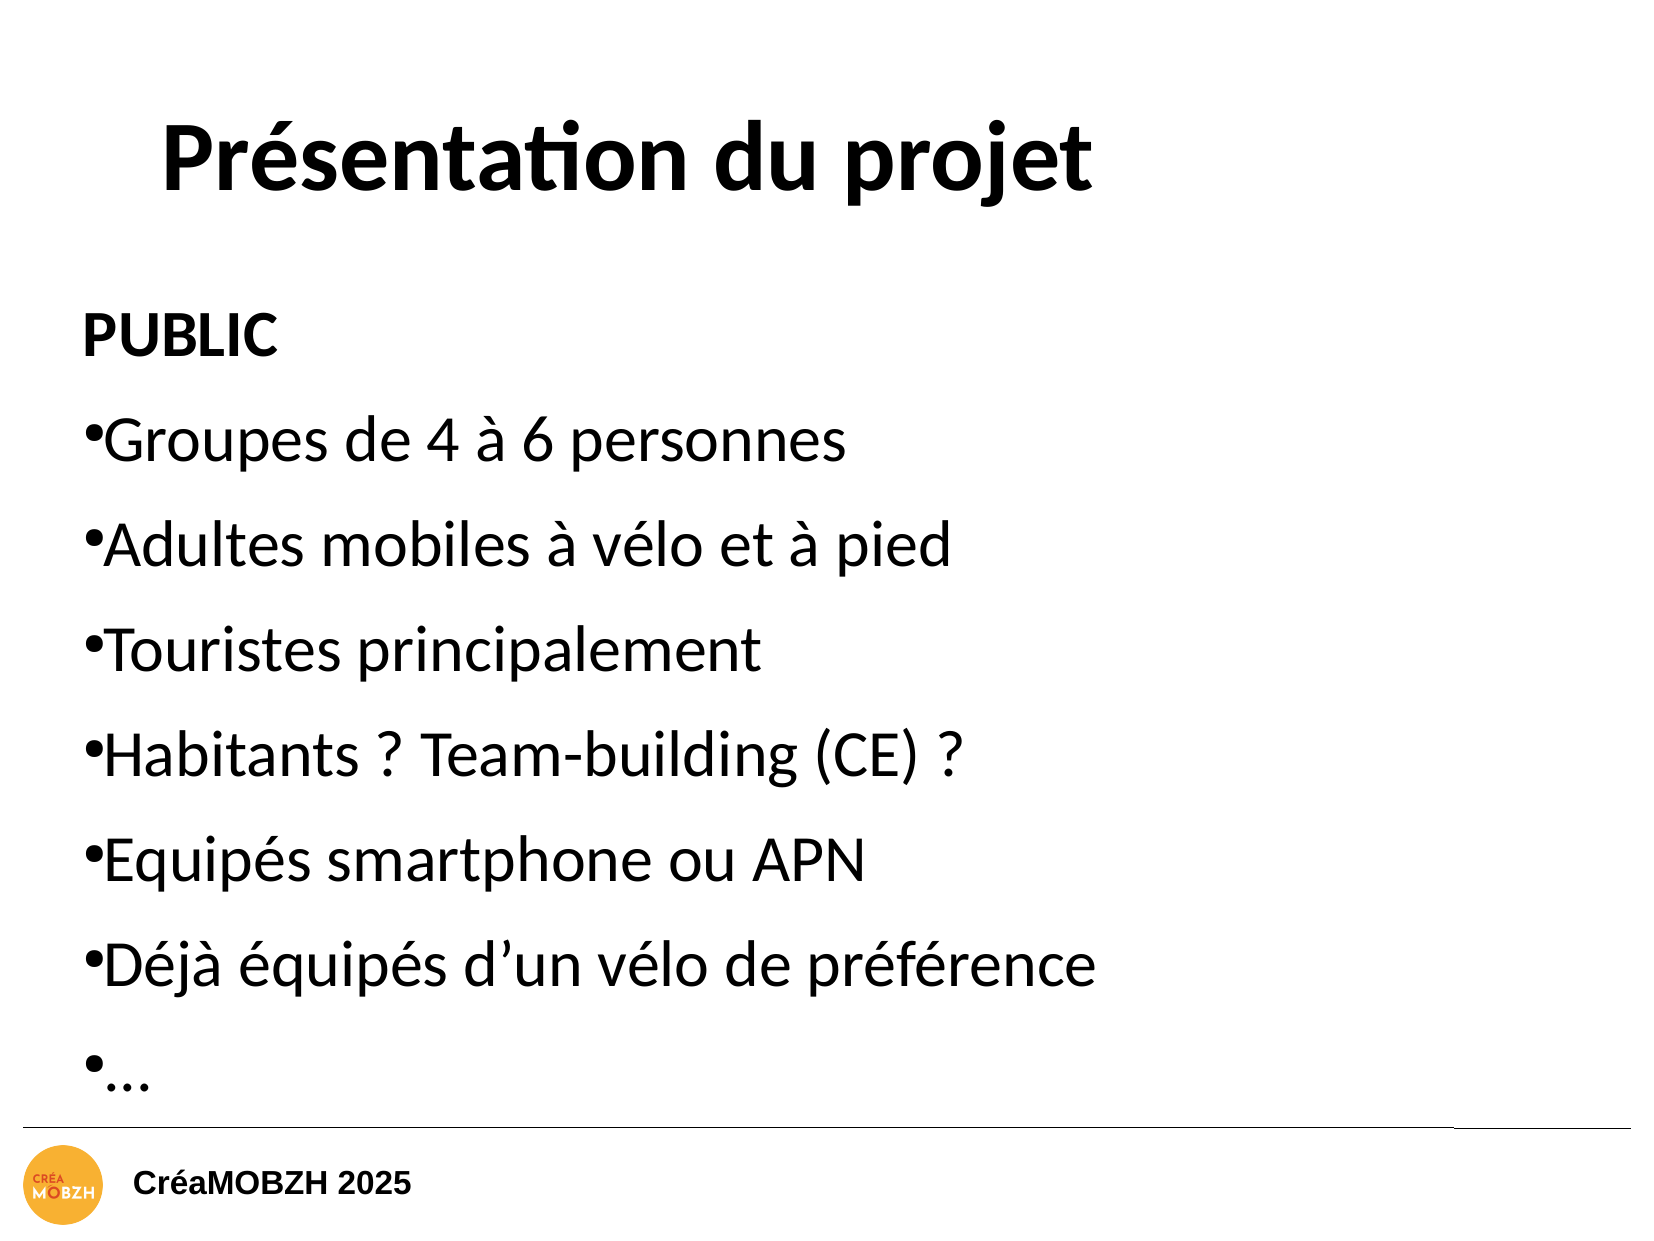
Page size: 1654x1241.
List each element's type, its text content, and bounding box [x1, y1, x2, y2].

text_box CréaMOBZH 2025 [118, 1157, 431, 1241]
list PUBLIC Groupes de 4 à 6 personnes Adultes mobiles à vélo et à pied Touristes principalement Habitants ? Team-building (CE) ? Equipés smartphone ou APN Déjà équipés d’un vélo de préférence ... [82, 290, 1571, 1109]
title Présentation du projet [11, 47, 1347, 255]
picture [23, 1145, 103, 1225]
